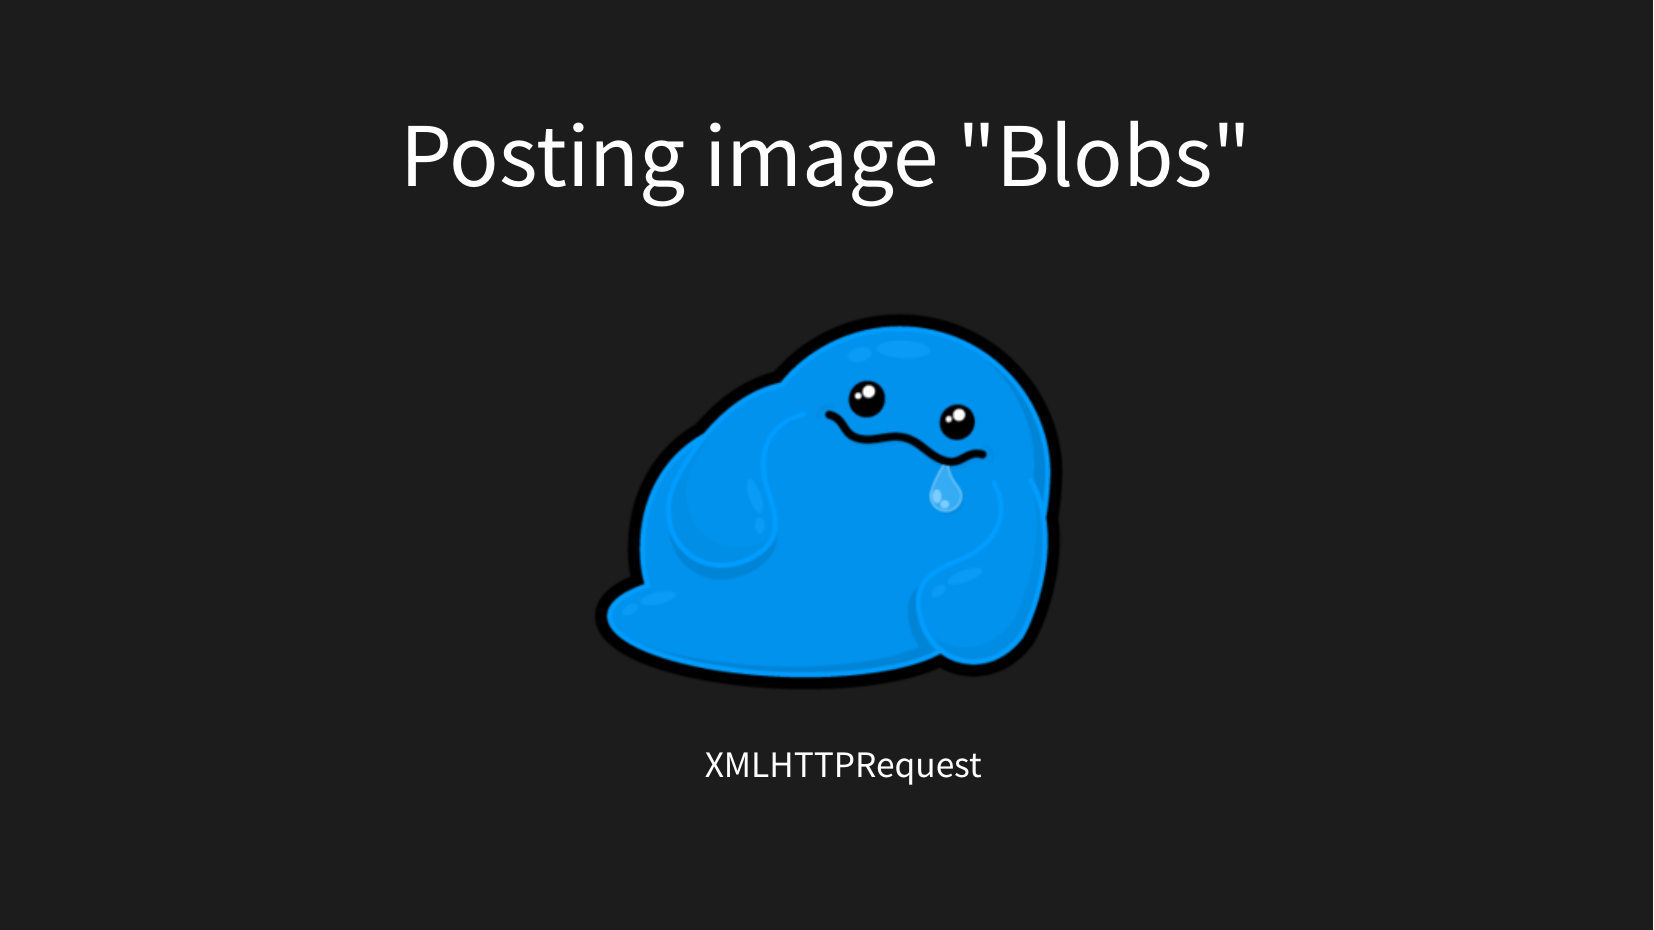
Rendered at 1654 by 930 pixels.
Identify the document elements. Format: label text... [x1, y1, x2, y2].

picture [566, 233, 1099, 766]
text_box XMLHTTPRequest [690, 725, 998, 796]
title Posting image "Blobs" [0, 86, 1653, 221]
